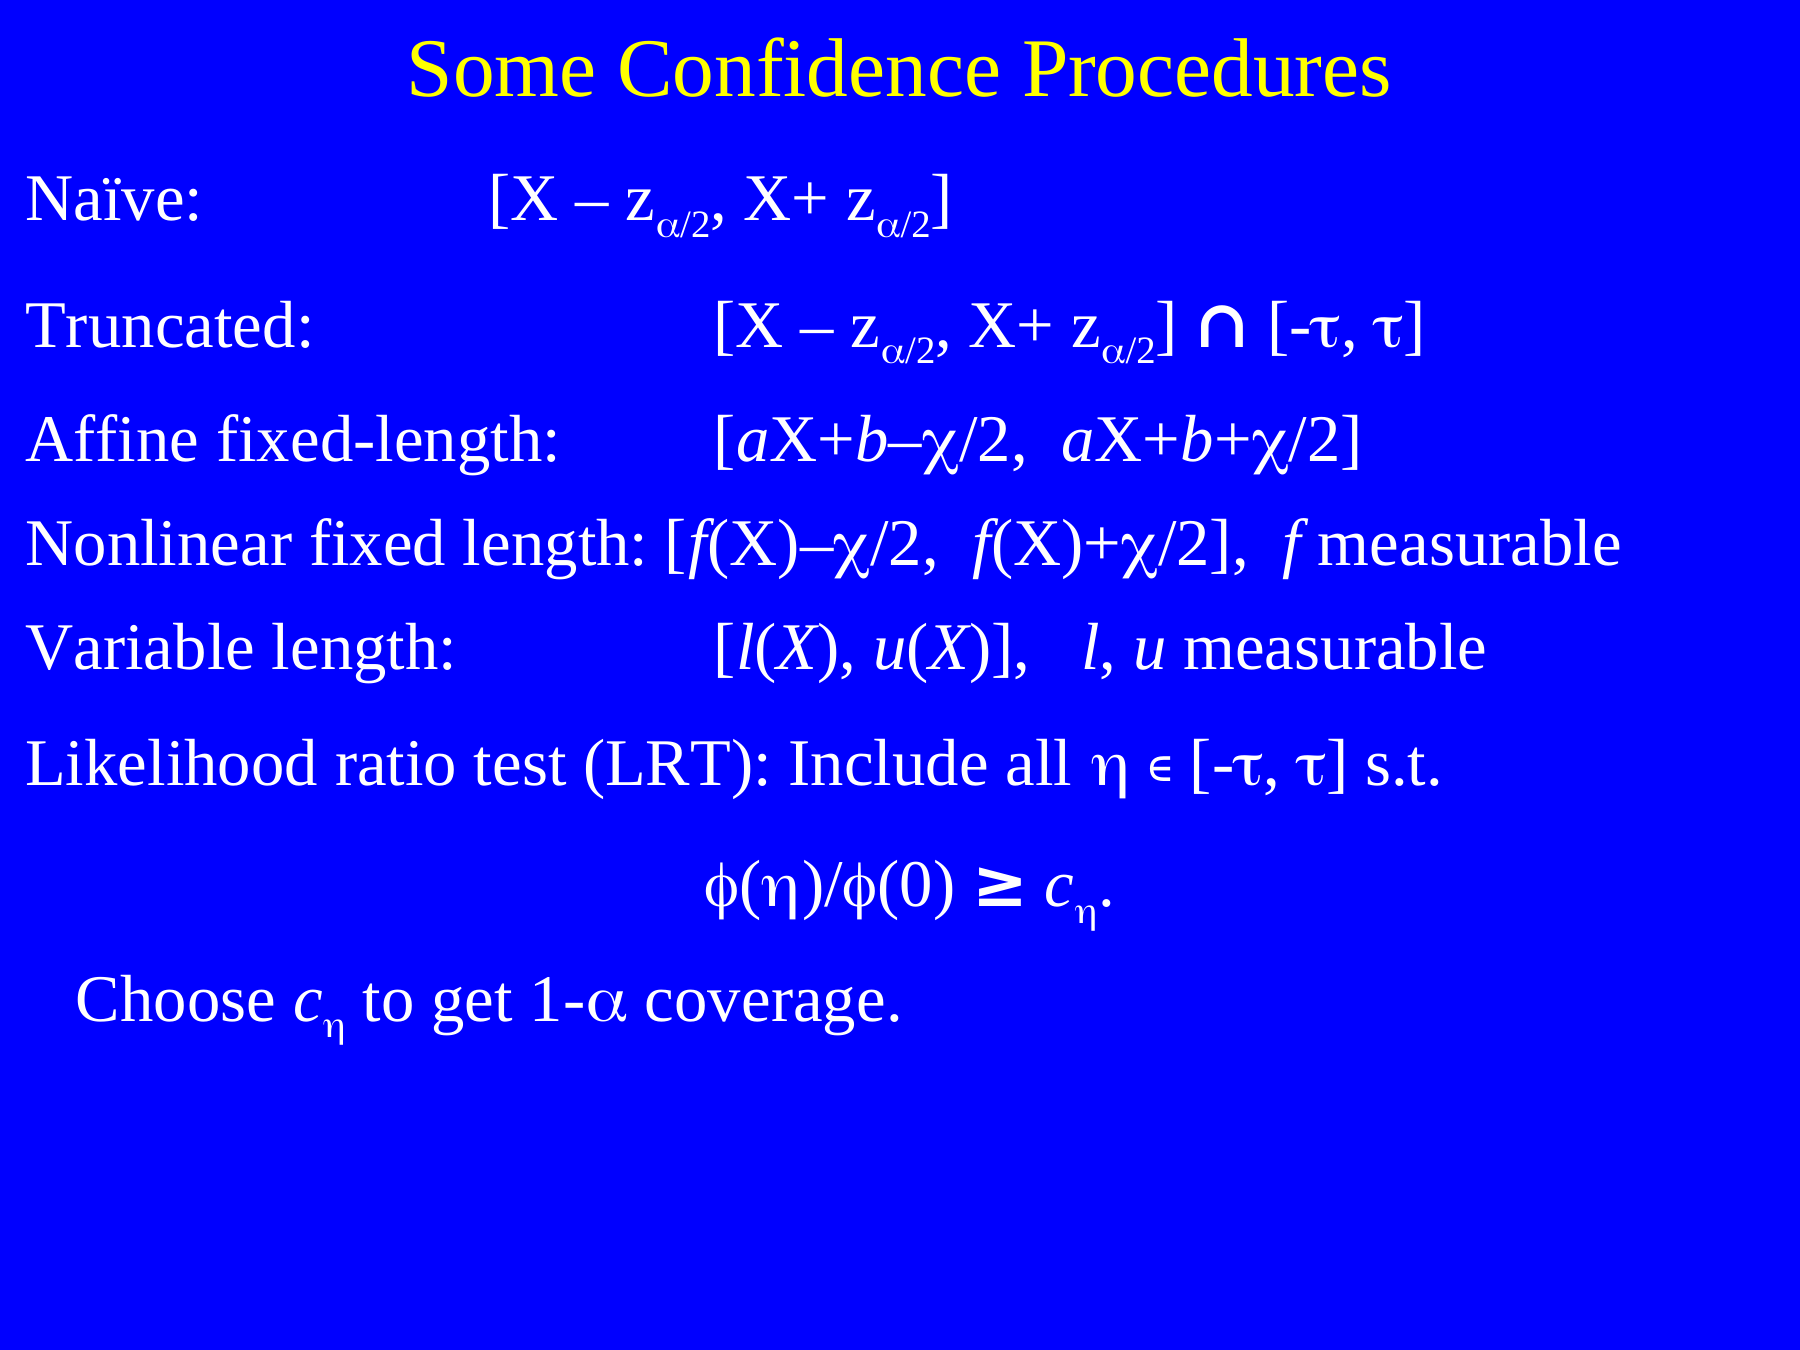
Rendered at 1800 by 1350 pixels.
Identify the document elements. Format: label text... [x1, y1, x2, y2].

title Some Confidence Procedures [0, 0, 1800, 138]
list Naïve: [X – z/2, X+ z/2] Truncated: [X – z/2, X+ z/2] ∩ [-, ] Affine fixed-length: [aX+b–/2, aX+b+/2] Nonlinear fixed length: [f(X)–/2, f(X)+/2], f measurable Variable length: [l(X), u(X)], l, u measurable Likelihood ratio test (LRT): Include all  ∊ [-, ] s.t. ()/(0) ≥ c. Choose c to get 1- coverage. [0, 150, 1800, 1350]
